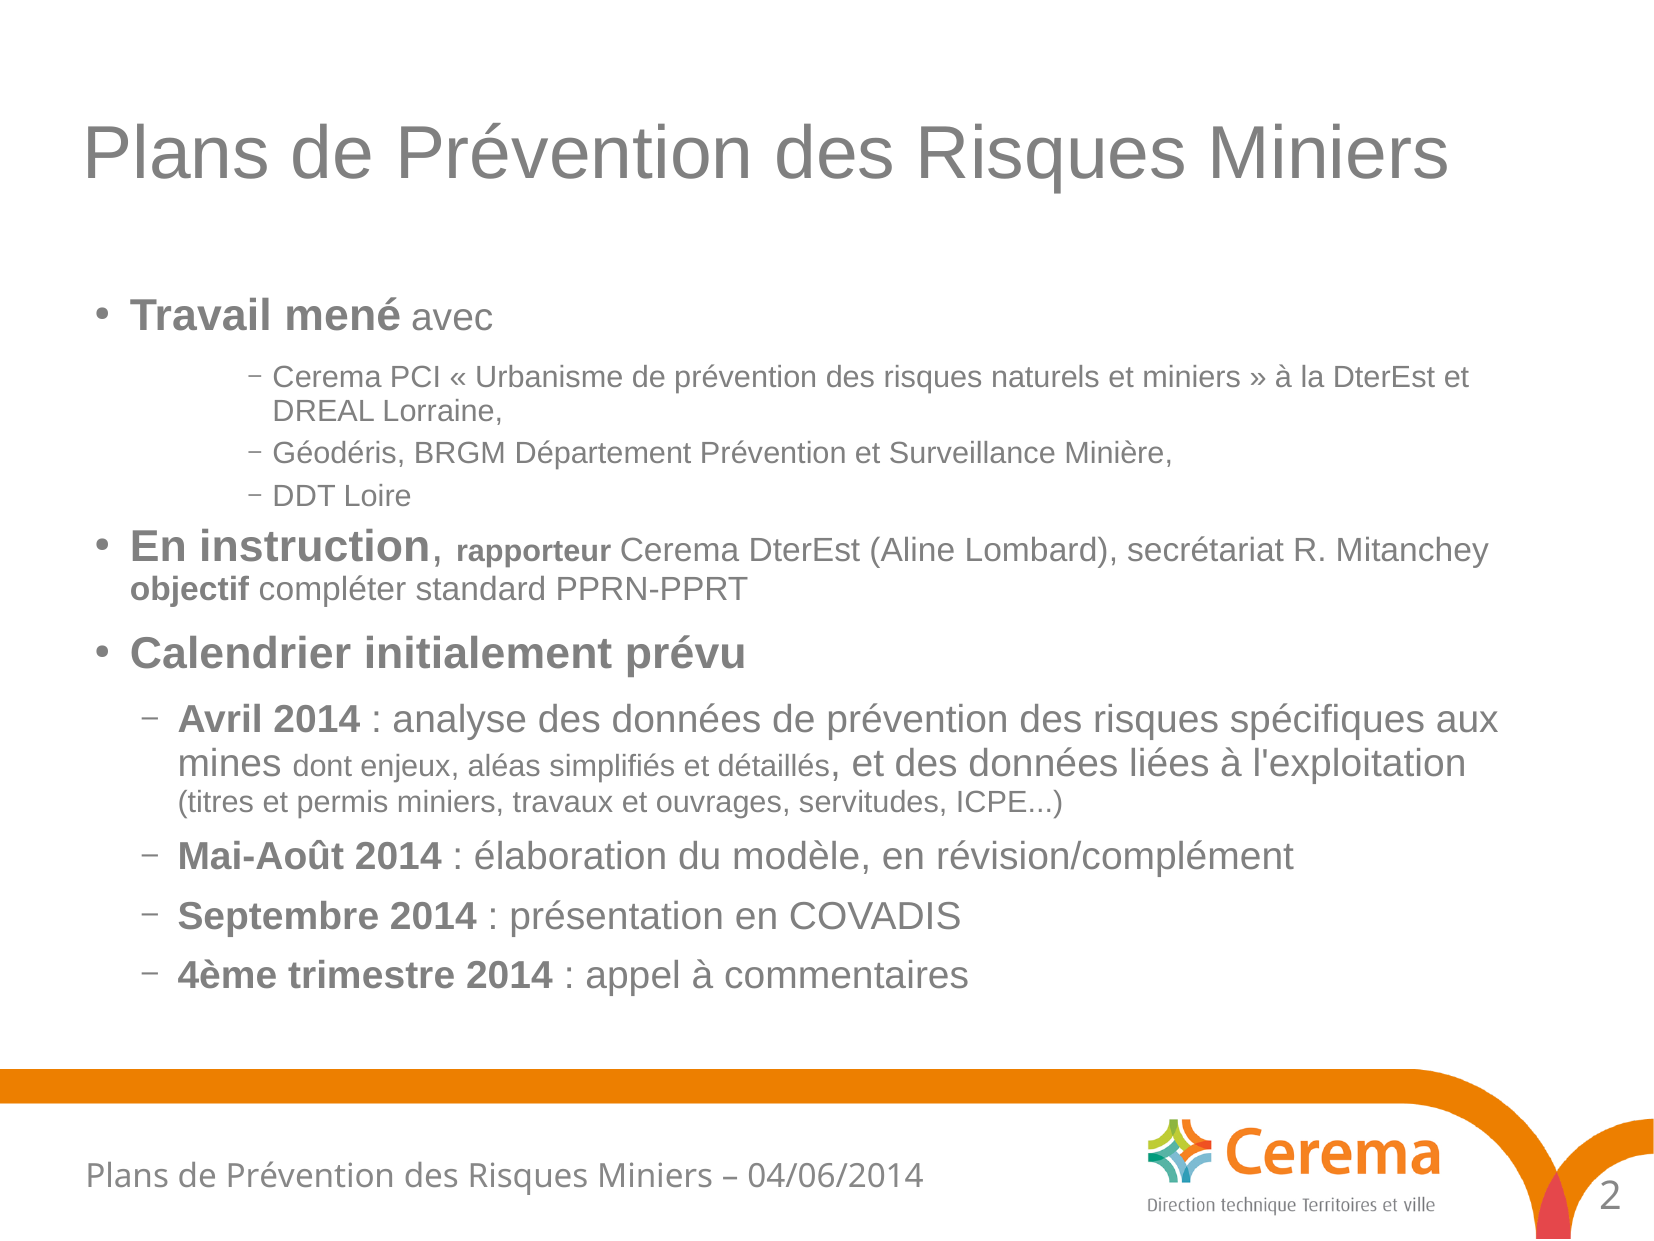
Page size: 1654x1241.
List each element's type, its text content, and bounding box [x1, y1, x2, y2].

list Travail mené avec Cerema PCI « Urbanisme de prévention des risques naturels et miniers » à la DterEst et DREAL Lorraine, Géodéris, BRGM Département Prévention et Surveillance Minière, DDT Loire En instruction, rapporteur Cerema DterEst (Aline Lombard), secrétariat R. Mitanchey objectif compléter standard PPRN-PPRT Calendrier initialement prévu Avril 2014 : analyse des données de prévention des risques spécifiques aux mines dont enjeux, aléas simplifiés et détaillés, et des données liées à l'exploitation (titres et permis miniers, travaux et ouvrages, servitudes, ICPE...) Mai-Août 2014 : élaboration du modèle, en révision/complément Septembre 2014 : présentation en COVADIS 4ème trimestre 2014 : appel à commentaires [82, 290, 1538, 1010]
title Plans de Prévention des Risques Miniers [82, 49, 1571, 257]
picture [0, 1069, 1654, 1239]
